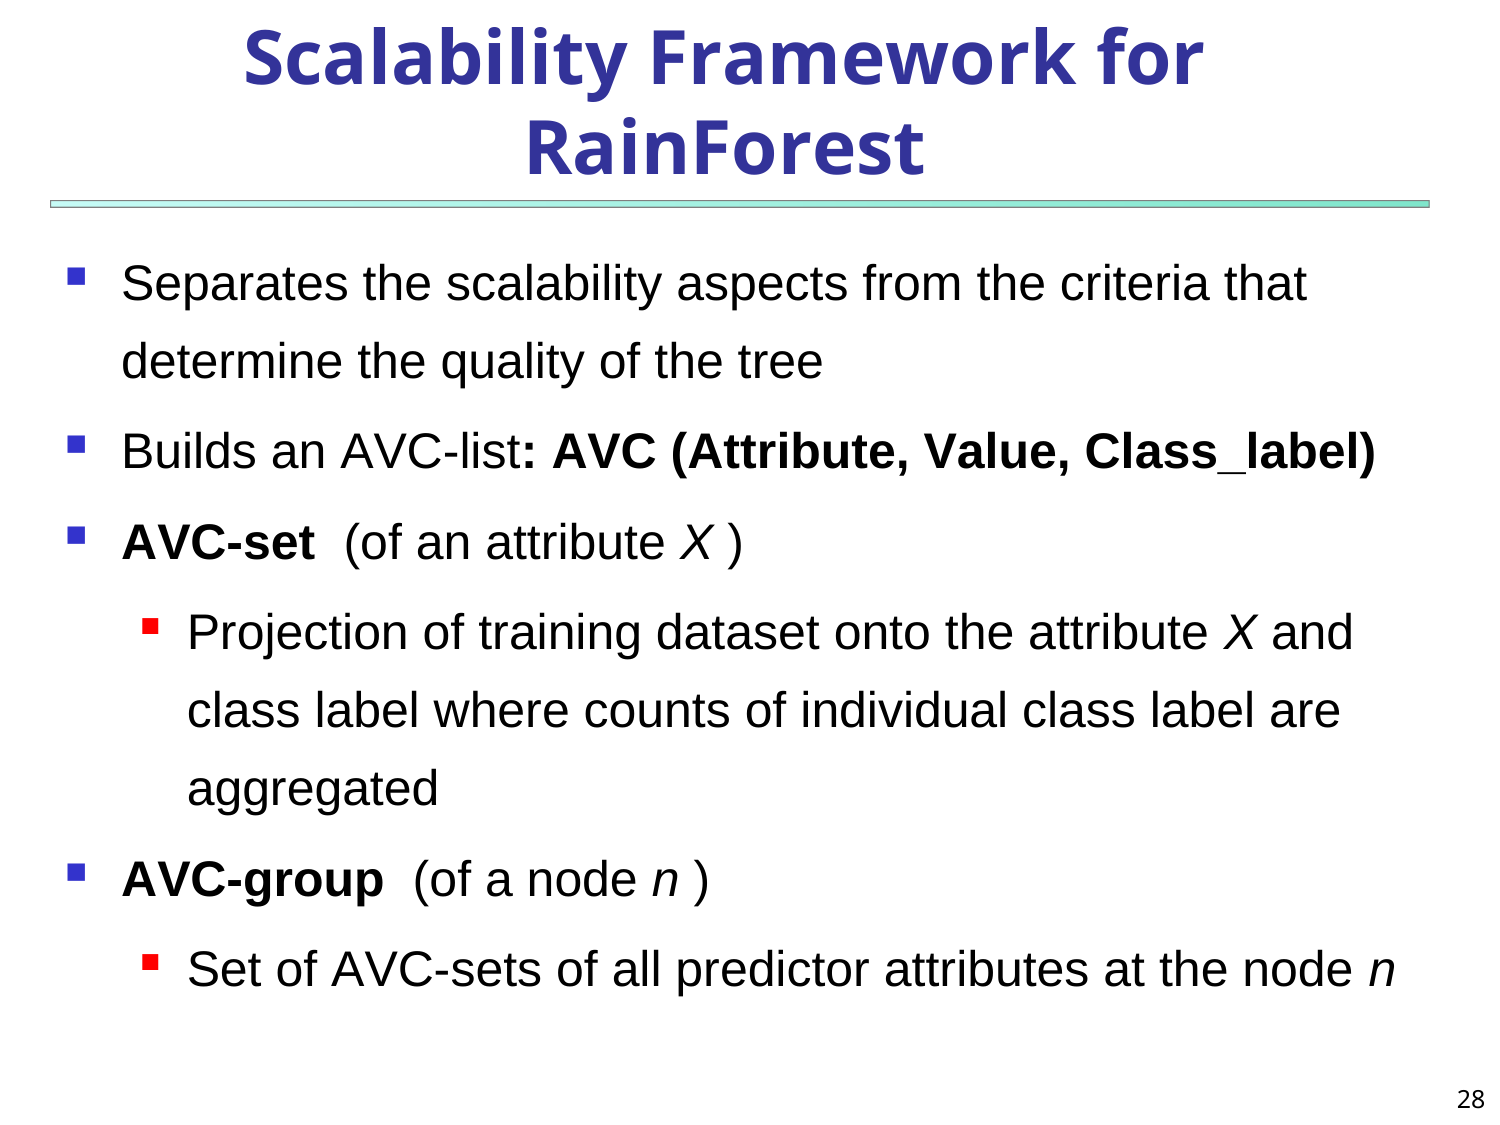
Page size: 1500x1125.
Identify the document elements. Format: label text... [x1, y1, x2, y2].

title Scalability Framework for RainForest [87, 2, 1363, 198]
list Separates the scalability aspects from the criteria that determine the quality of the tree Builds an AVC-list: AVC (Attribute, Value, Class_label) AVC-set (of an attribute X ) Projection of training dataset onto the attribute X and class label where counts of individual class label are aggregated AVC-group (of a node n ) Set of AVC-sets of all predictor attributes at the node n [50, 224, 1463, 1047]
text_box <number> [1187, 1062, 1500, 1125]
